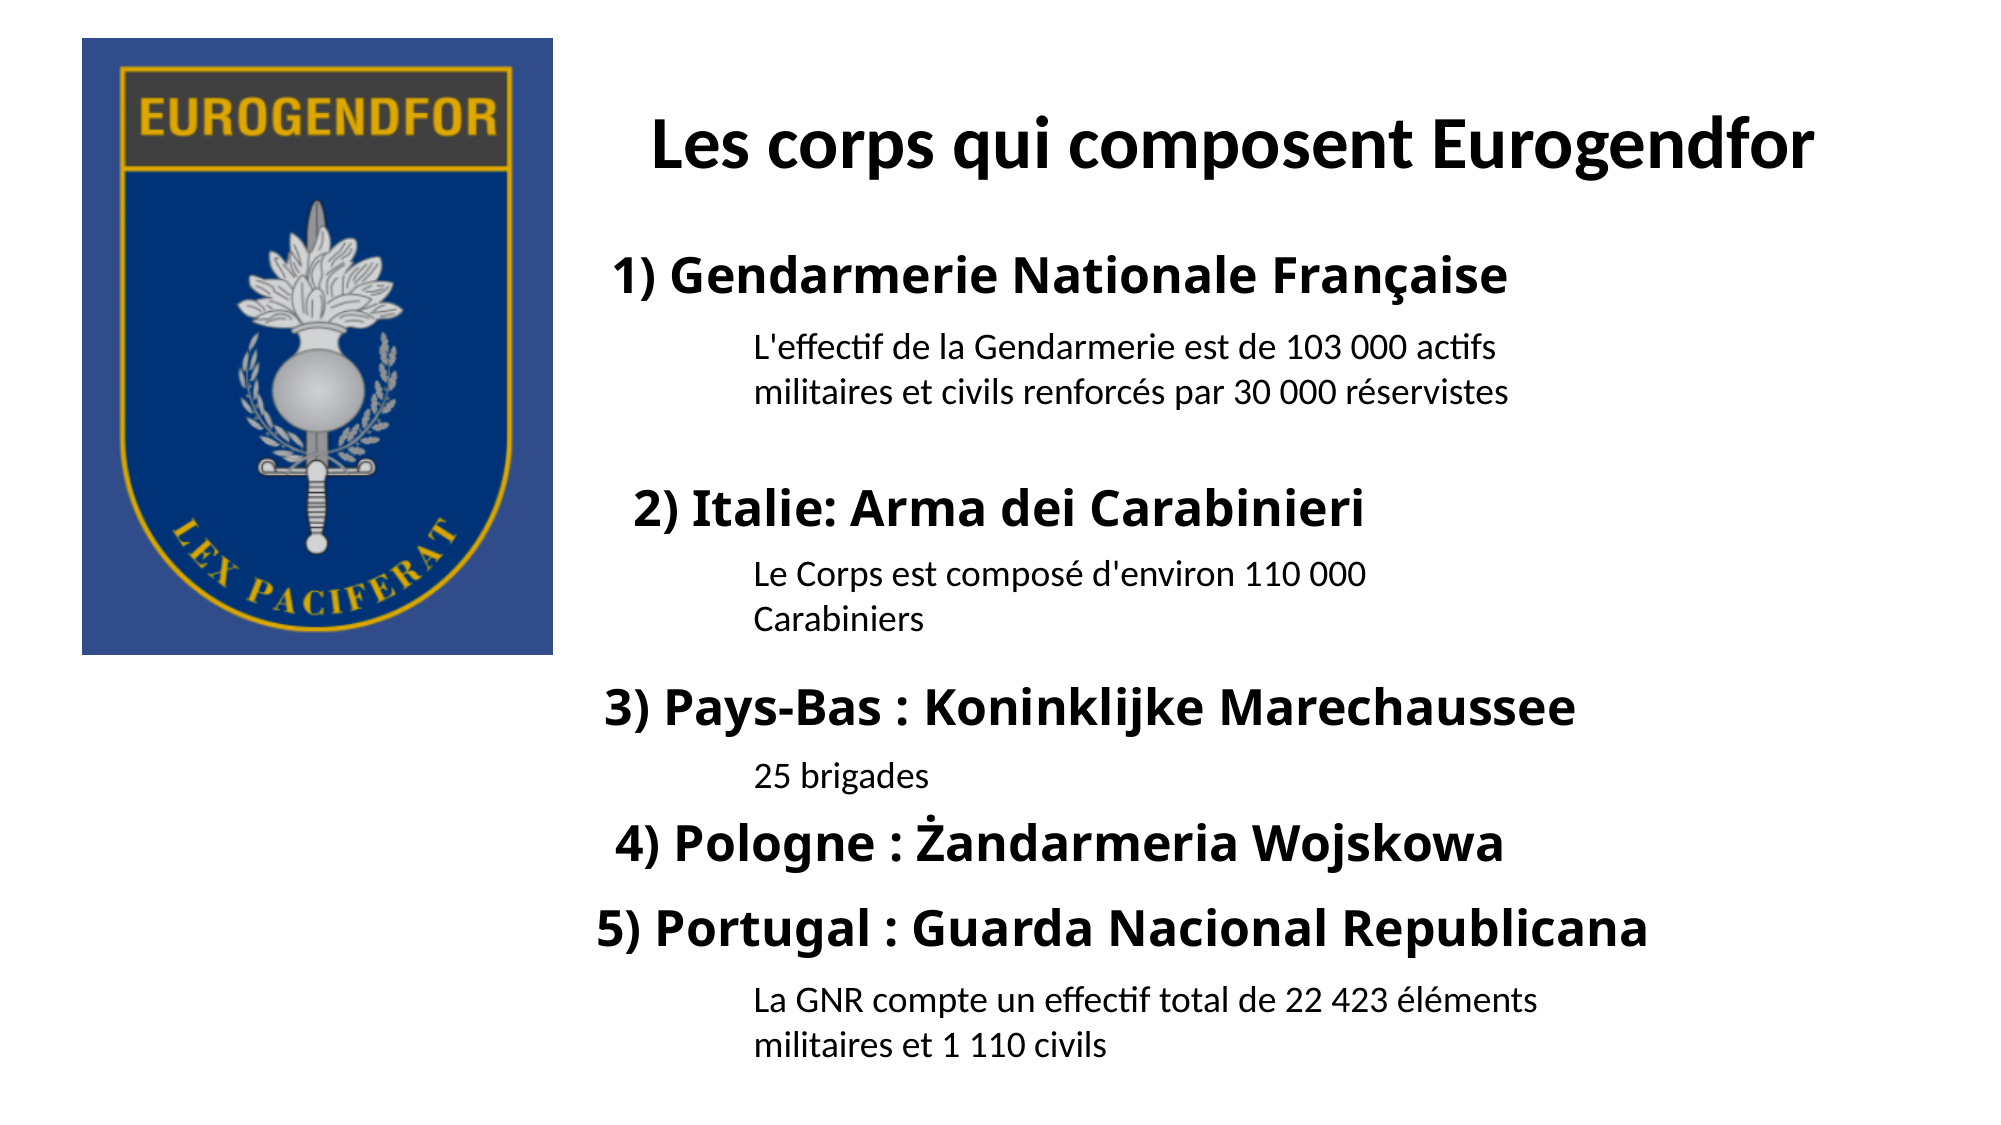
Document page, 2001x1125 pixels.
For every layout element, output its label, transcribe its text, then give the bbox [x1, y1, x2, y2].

text_box 2) Italie: Arma dei Carabinieri [619, 469, 1382, 544]
text_box 4) Pologne : Żandarmeria Wojskowa [600, 804, 1521, 879]
text_box 5) Portugal : Guarda Nacional Republicana [581, 889, 1666, 964]
text_box La GNR compte un effectif total de 22 423 éléments militaires et 1 110 civils [739, 968, 1635, 1073]
picture [82, 38, 553, 655]
text_box 3) Pays-Bas : Koninklijke Marechaussee [590, 668, 1592, 743]
text_box 1) Gendarmerie Nationale Française [596, 236, 1525, 311]
text_box Le Corps est composé d'environ 110 000 Carabiniers [739, 542, 1477, 647]
text_box 25 brigades [739, 744, 945, 804]
text_box L'effectif de la Gendarmerie est de 103 000 actifs militaires et civils renforcés par 30 000 réservistes [738, 315, 1534, 420]
title Les corps qui composent Eurogendfor [636, 53, 1894, 236]
